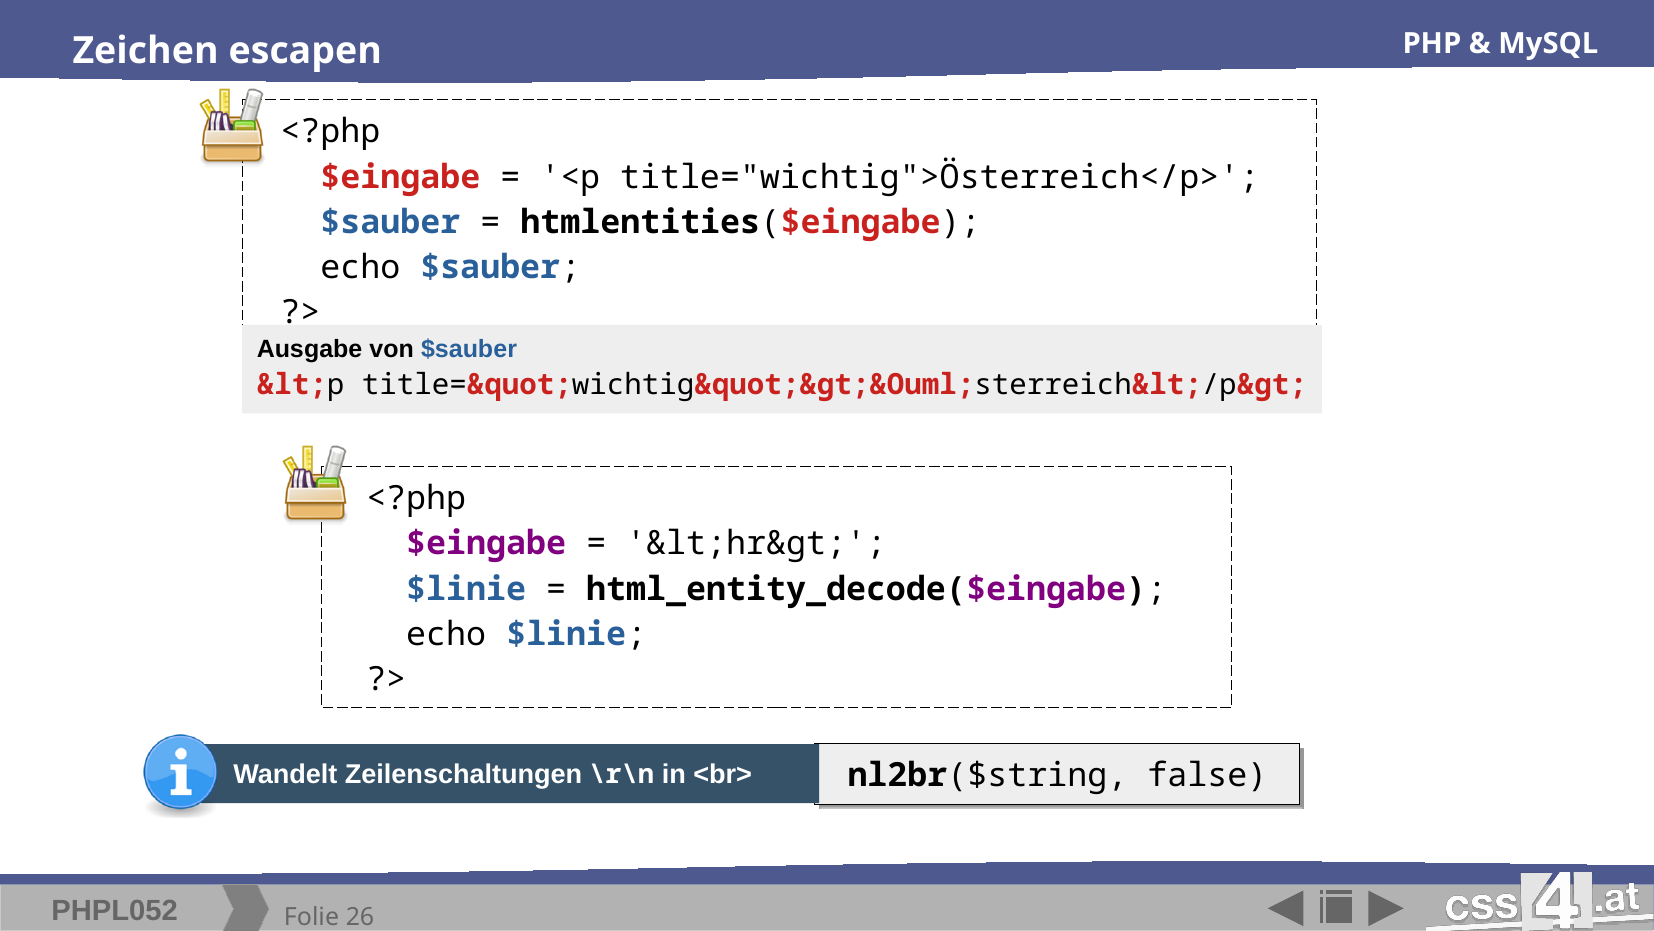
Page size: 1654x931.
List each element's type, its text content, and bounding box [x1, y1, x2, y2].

text_box Zeichen escapen [57, 16, 469, 69]
text_box Ausgabe von $sauber &lt;p title=&quot;wichtig&quot;&gt;&Ouml;sterreich&lt;/p&gt; [242, 324, 1322, 414]
text_box [0, 861, 1654, 931]
text_box nl2br($string, false) [820, 744, 1300, 804]
text_box Folie <Foliennummer> [269, 891, 542, 931]
text_box [0, 0, 1654, 83]
picture [138, 734, 221, 818]
picture [191, 85, 275, 169]
picture [274, 442, 358, 526]
text_box PHP & MySQL [1387, 15, 1619, 60]
text_box Wandelt Zeilenschaltungen \r\n in <br> [221, 744, 820, 804]
picture [1426, 872, 1654, 931]
text_box <?php $eingabe = '&lt;hr&gt;'; $linie = html_entity_decode($eingabe); echo $linie; ?> [321, 484, 1232, 690]
text_box <?php $eingabe = '<p title="wichtig">Österreich</p>'; $sauber = htmlentities($eingabe); echo $sauber; ?> [242, 118, 1317, 323]
text_box PHPL052 [36, 886, 209, 931]
